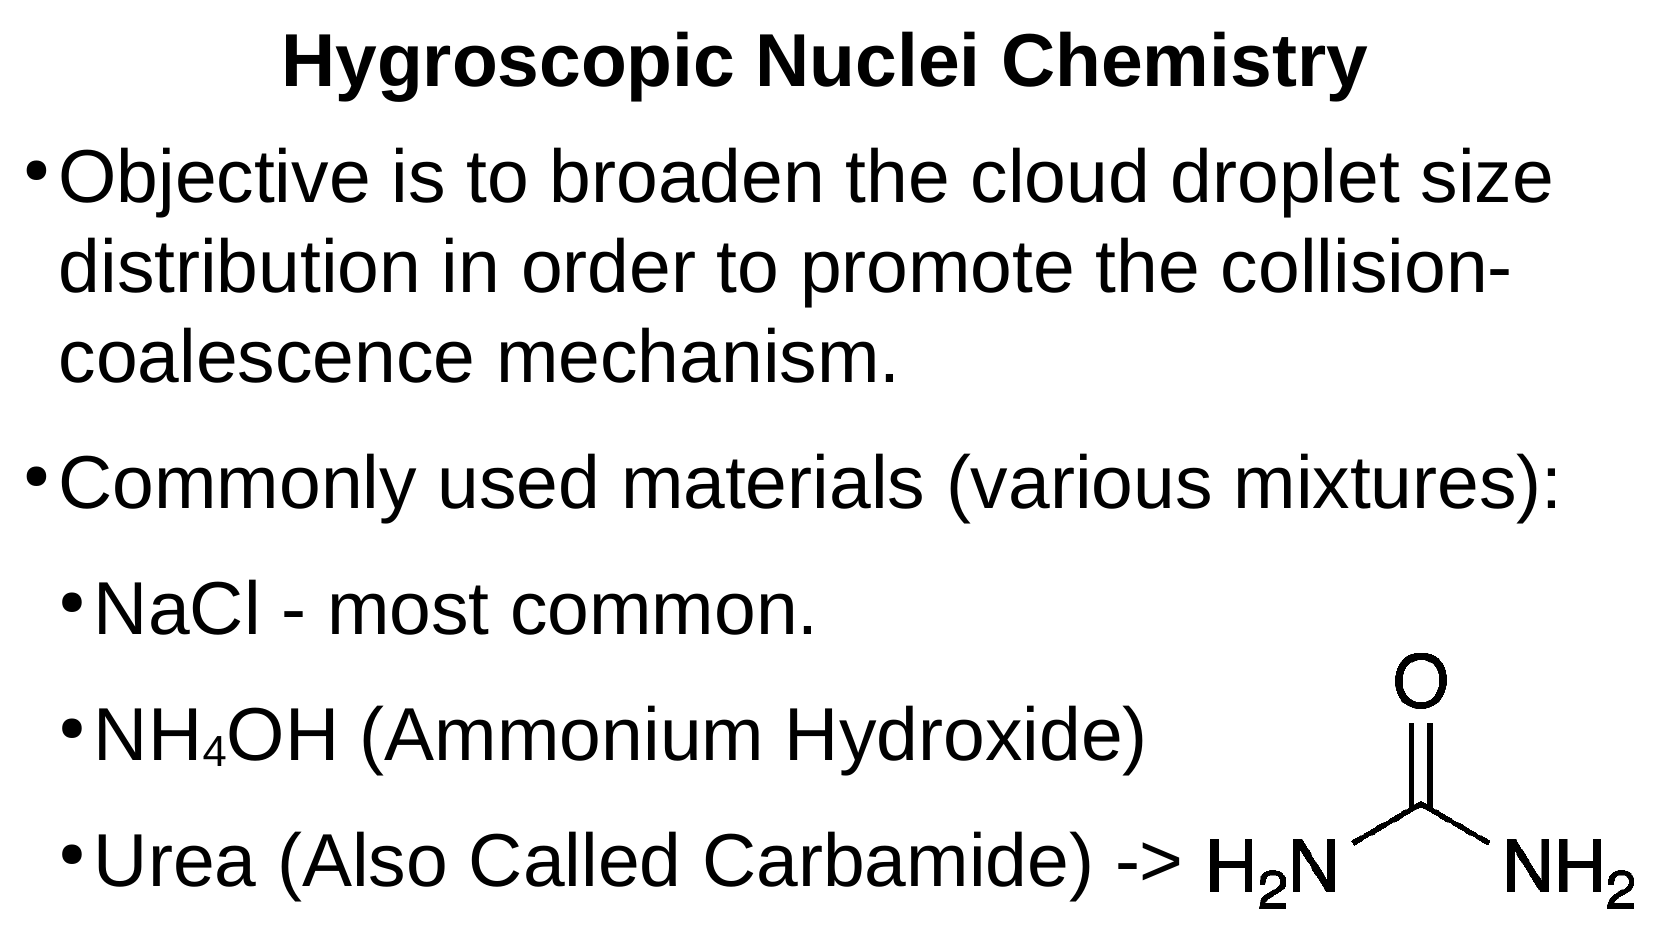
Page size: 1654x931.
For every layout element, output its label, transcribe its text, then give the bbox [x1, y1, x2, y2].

title Hygroscopic Nuclei Chemistry [0, 5, 1654, 107]
text_box Objective is to broaden the cloud droplet size distribution in order to promote the collision- coalescence mechanism. Commonly used materials (various mixtures): NaCl - most common. NH4OH (Ammonium Hydroxide) Urea (Also Called Carbamide) -> [0, 120, 1601, 910]
picture [1197, 636, 1644, 916]
